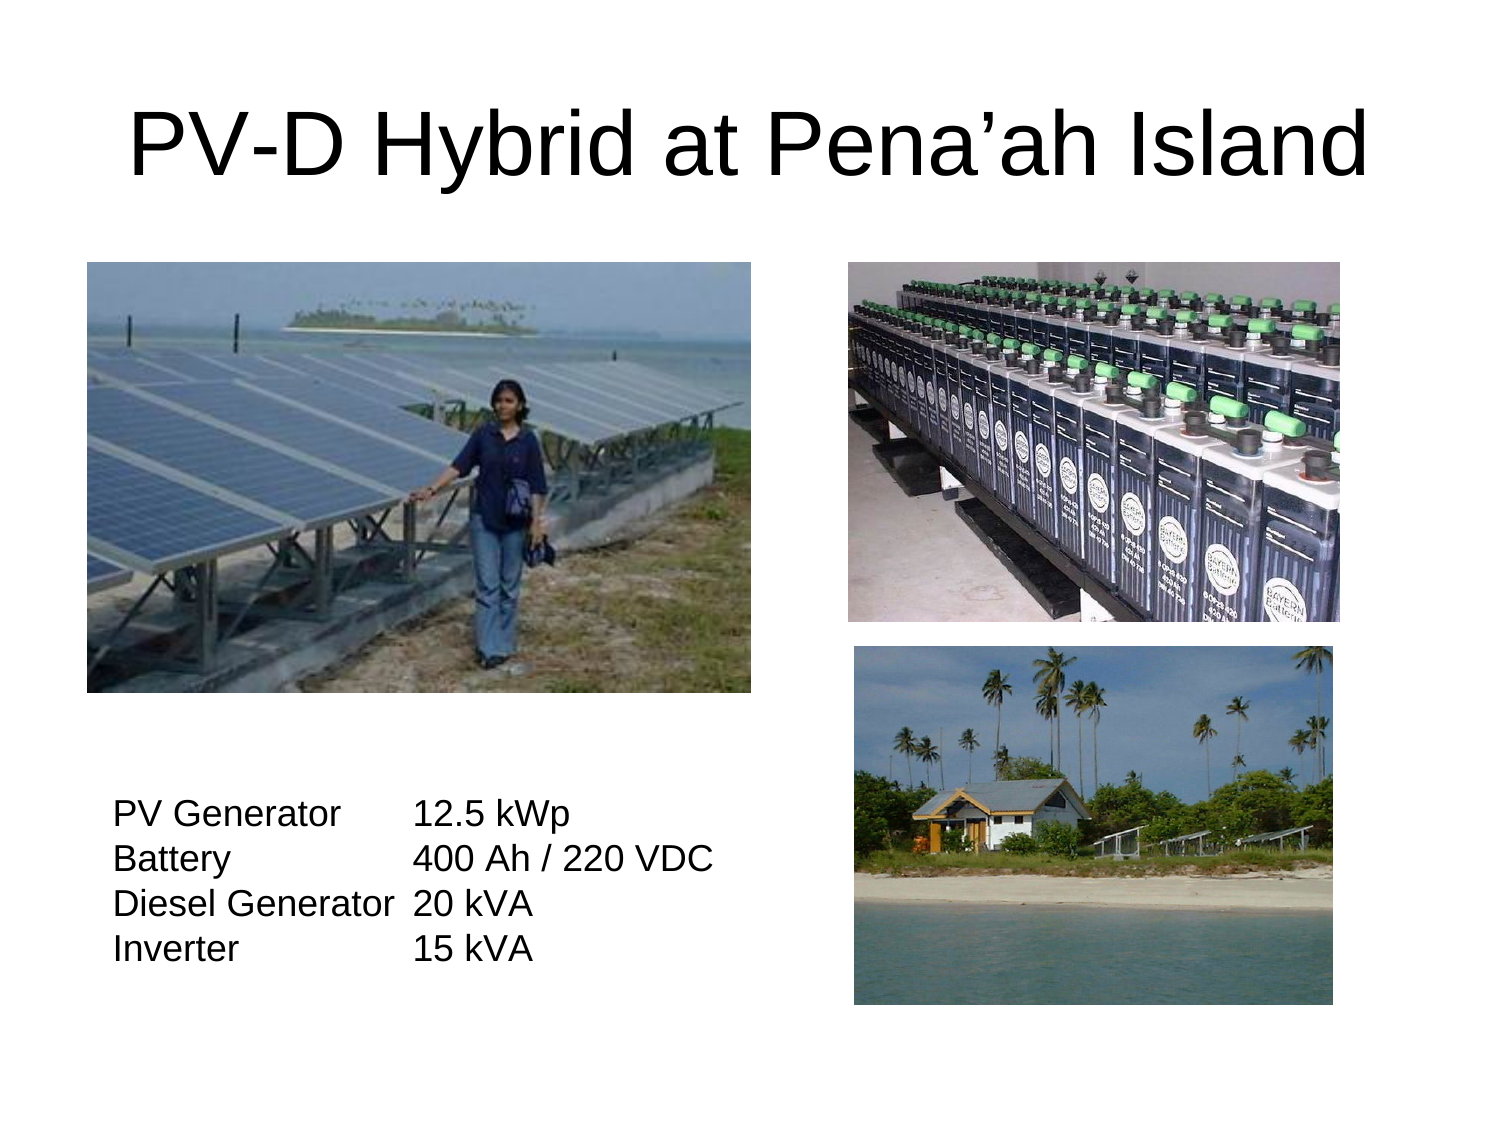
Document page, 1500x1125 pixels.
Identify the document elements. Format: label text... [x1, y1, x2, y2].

text_box PV Generator 12.5 kWp Battery 400 Ah / 220 VDC Diesel Generator 20 kVA Inverter 15 kVA [97, 780, 730, 977]
title PV-D Hybrid at Pena’ah Island [75, 45, 1426, 233]
picture [87, 262, 751, 693]
picture [848, 262, 1340, 622]
picture [854, 646, 1333, 1005]
